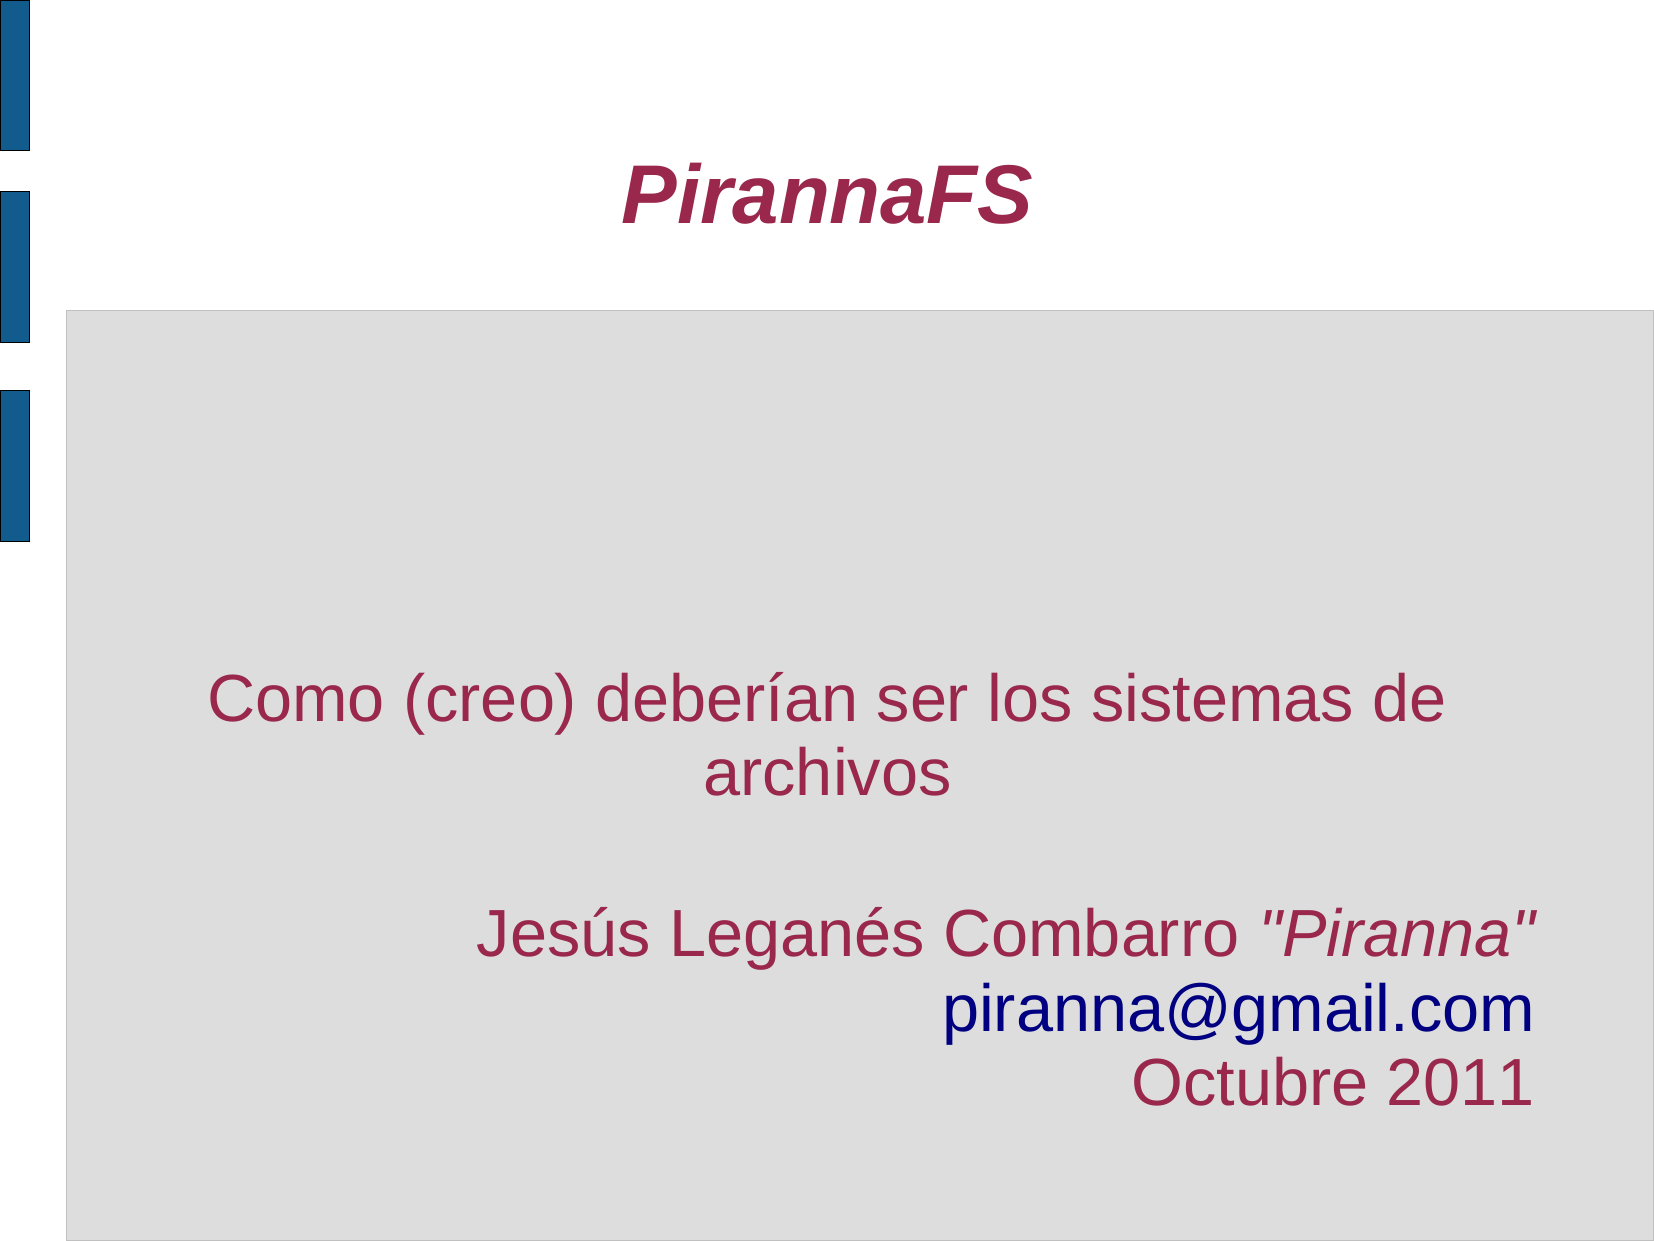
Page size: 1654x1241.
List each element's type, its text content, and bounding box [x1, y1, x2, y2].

text_box Jesús Leganés Combarro "Piranna" piranna@gmail.com Octubre 2011 [123, 895, 1536, 1121]
subtitle Como (creo) deberían ser los sistemas de archivos [121, 344, 1534, 1127]
title PirannaFS [121, 91, 1534, 299]
